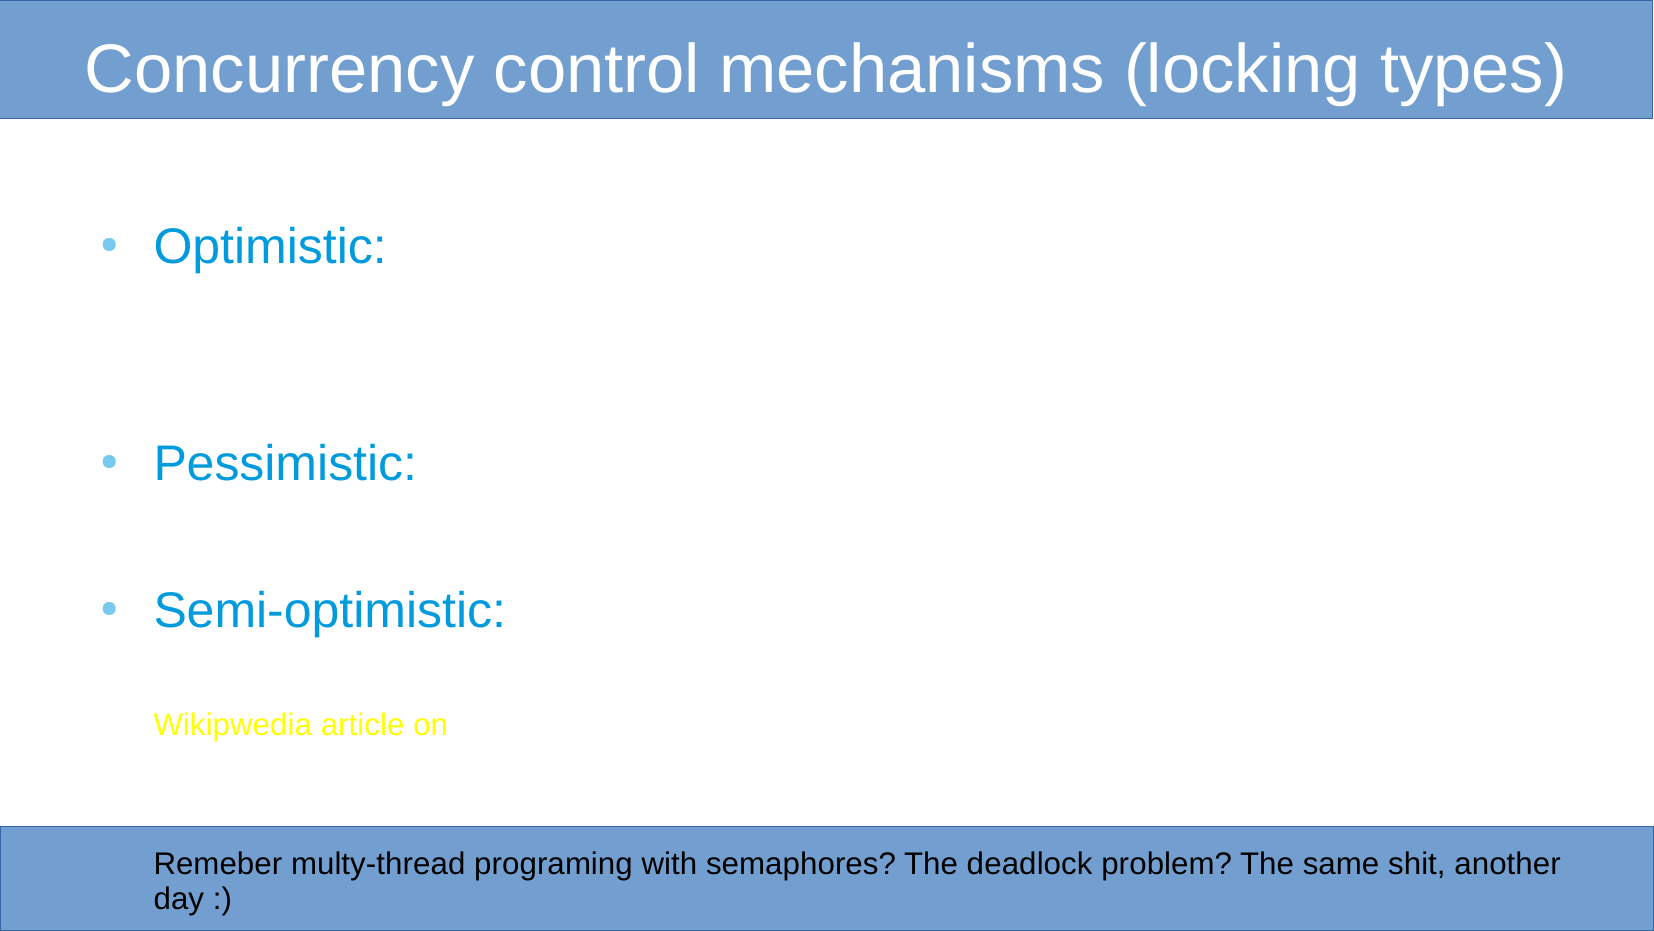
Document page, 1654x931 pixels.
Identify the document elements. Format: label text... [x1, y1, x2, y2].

list Optimistic: Allow transactions to proceed without blocking any of their (read, write) operations ("...and be optimistic about the rules being met..."), and only check for violations of the desired integrity rules (e.g., serializability and recoverability) at each transaction's commit. If violations are detected upon a transaction's commit, the transaction is aborted and restarted. This approach is very efficient when few transactions are aborted. Pessimistic: Block an operation of a transaction, if it may cause violation of the rules (e.g., serializability and recoverability), until the possibility of violation disappears. Blocking operations is typically involved with performance reduction. Semi-optimistic: Responds pessimistically or optimistically depending on the type of violation and how quickly it can be detected. Wikipwedia article on Concurrency control Remeber multy-thread programing with semaphores? The deadlock problem? The same shit, another day :) [82, 218, 1571, 758]
title Concurrency control mechanisms (locking types) [59, 29, 1595, 108]
